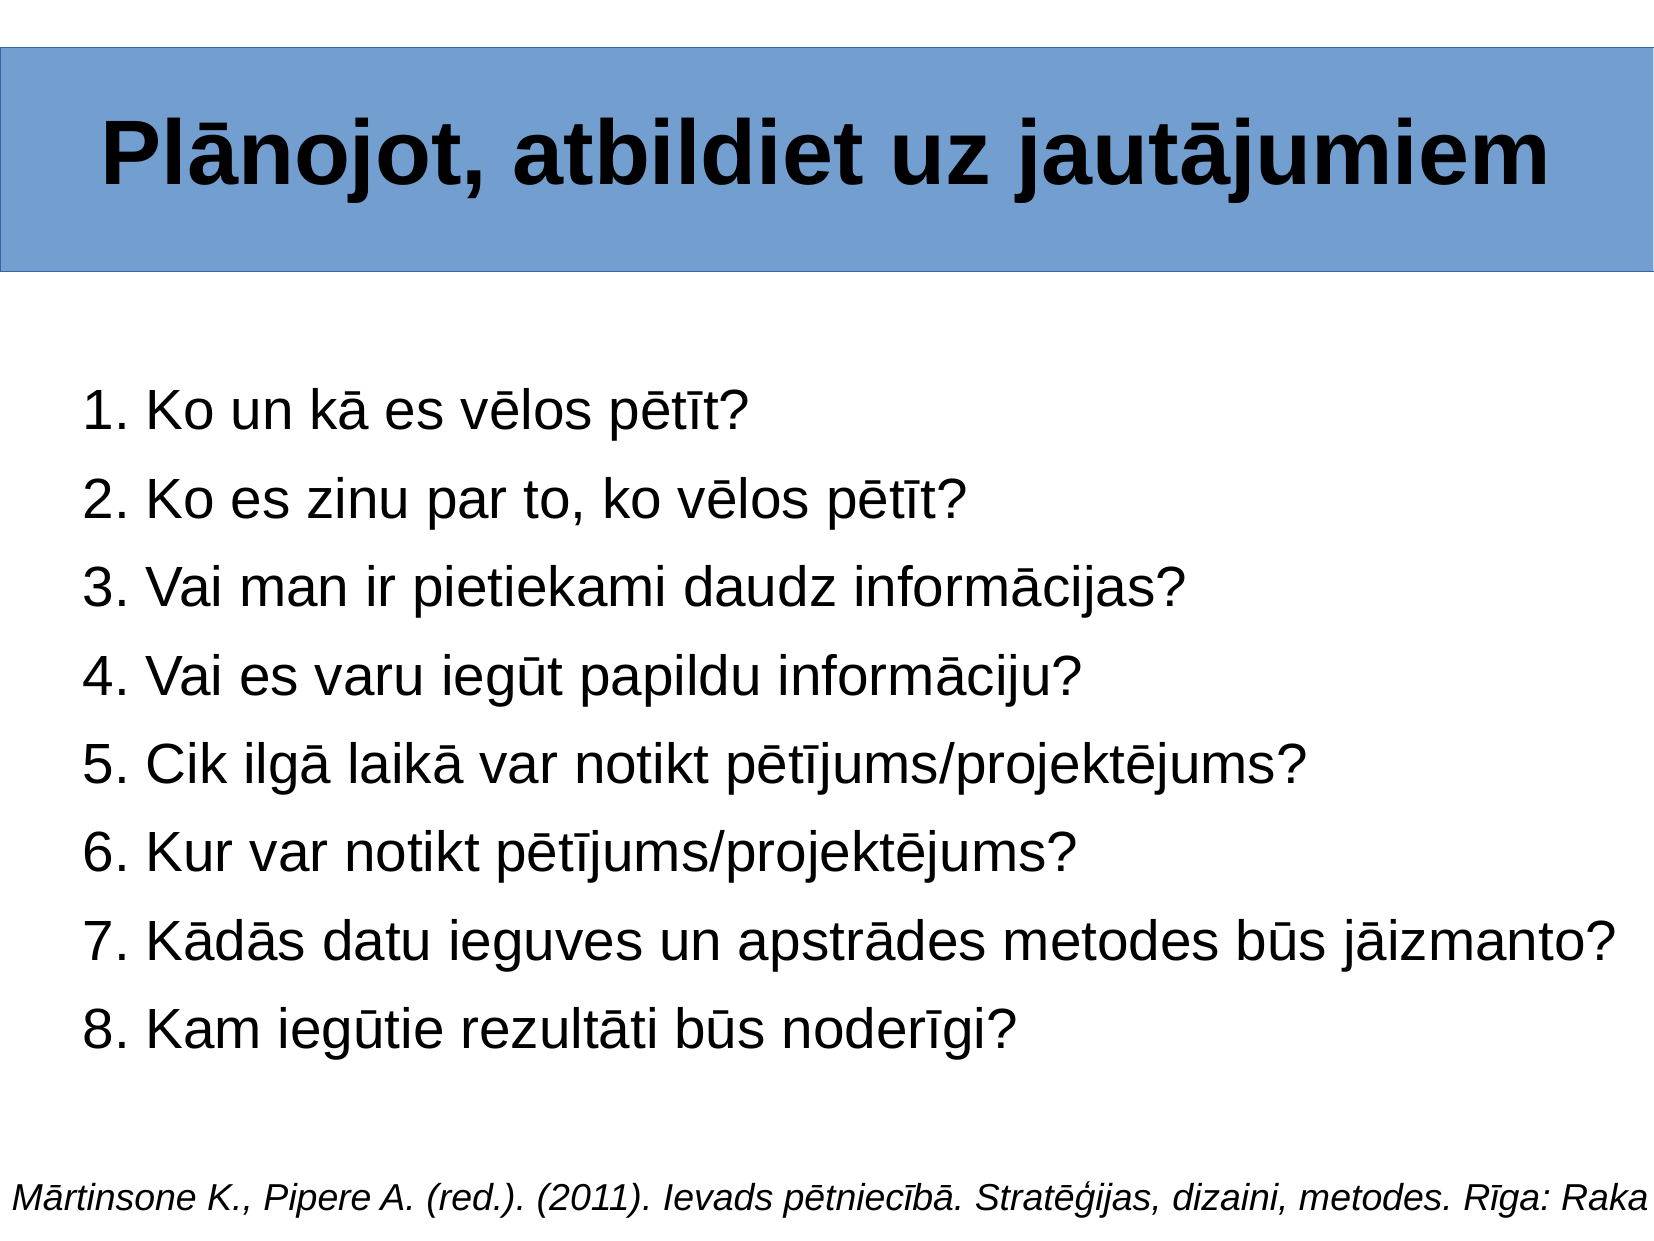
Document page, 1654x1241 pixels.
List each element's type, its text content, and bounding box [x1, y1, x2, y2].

title Plānojot, atbildiet uz jautājumiem [82, 49, 1571, 257]
text_box Mārtinsone K., Pipere A. (red.). (2011). Ievads pētniecībā. Stratēģijas, dizaini, metodes. Rīga: Raka [0, 1169, 1654, 1227]
text_box [0, 47, 1654, 272]
list 1. Ko un kā es vēlos pētīt? 2. Ko es zinu par to, ko vēlos pētīt? 3. Vai man ir pietiekami daudz informācijas? 4. Vai es varu iegūt papildu informāciju? 5. Cik ilgā laikā var notikt pētījums/projektējums? 6. Kur var notikt pētījums/projektējums? 7. Kādās datu ieguves un apstrādes metodes būs jāizmanto? 8. Kam iegūtie rezultāti būs noderīgi? [82, 378, 1619, 1099]
